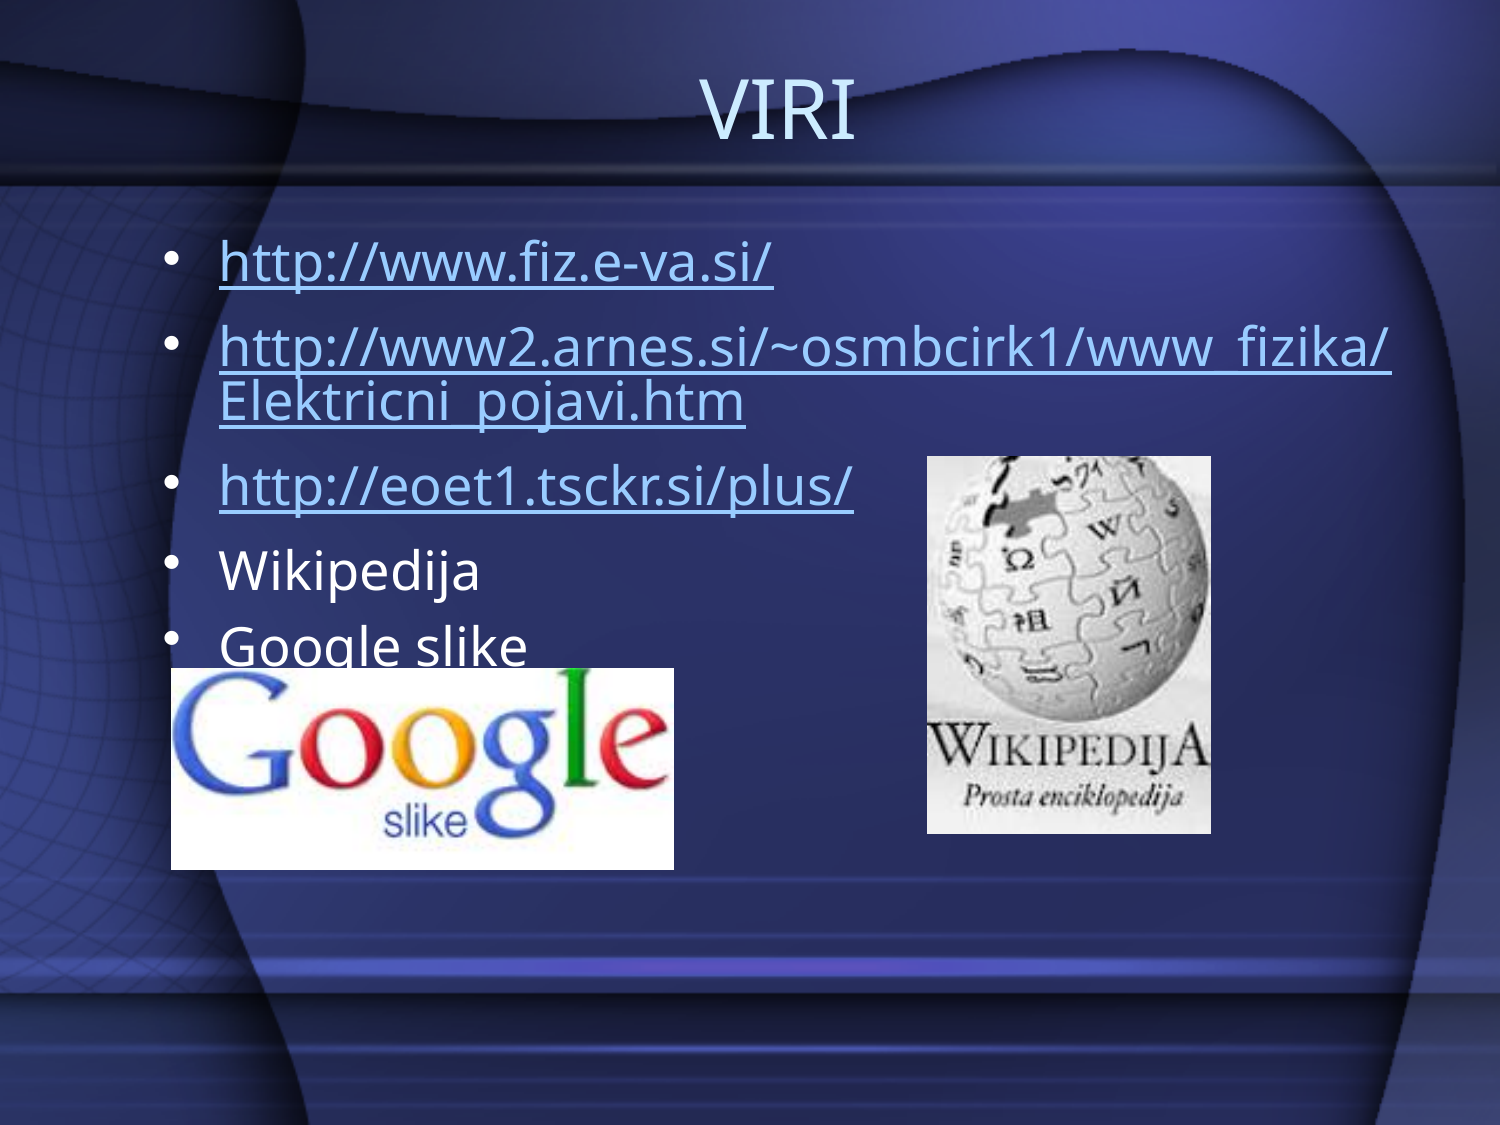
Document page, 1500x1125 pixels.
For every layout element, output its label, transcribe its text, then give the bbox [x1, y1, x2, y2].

title VIRI [147, 31, 1411, 181]
picture [0, 0, 1500, 1125]
list http://www.fiz.e-va.si/ http://www2.arnes.si/~osmbcirk1/www_fizika/Elektricni_pojavi.htm http://eoet1.tsckr.si/plus/ Wikipedija Google slike [147, 220, 1411, 1000]
